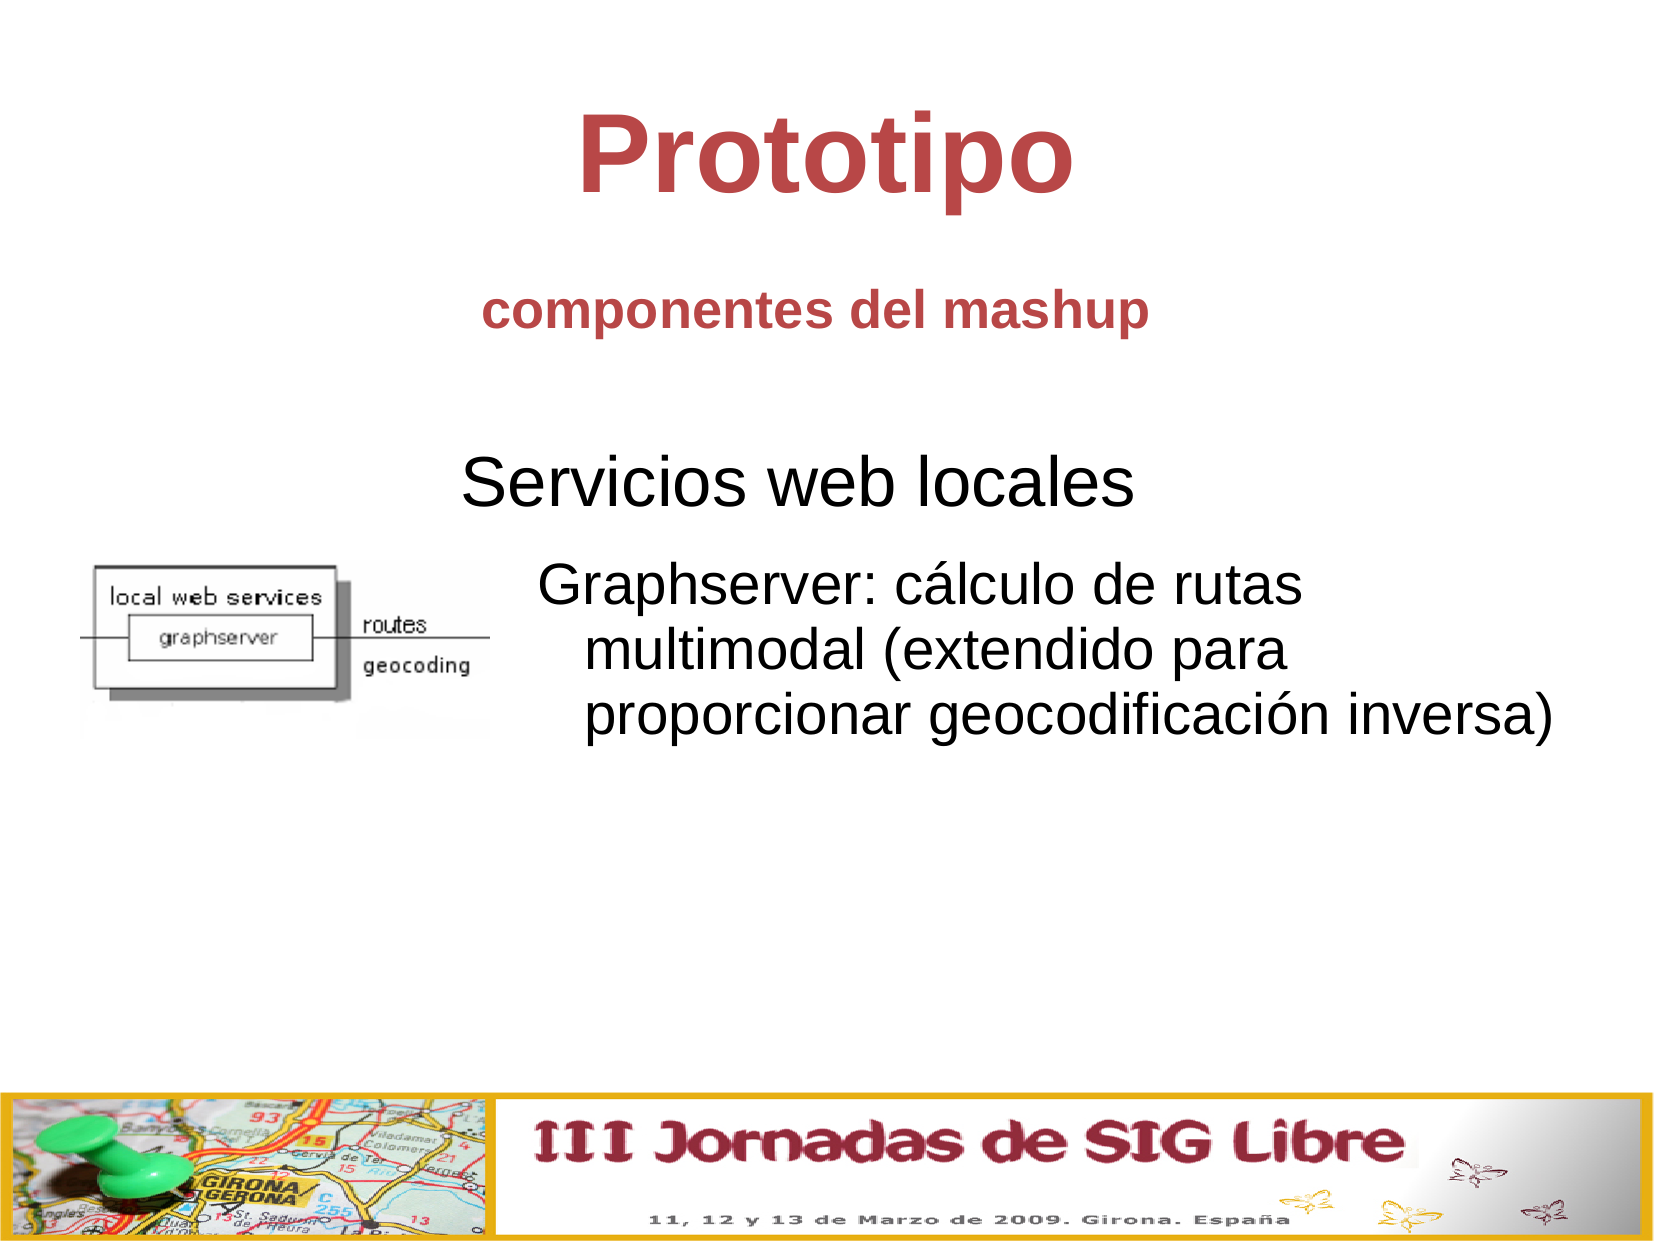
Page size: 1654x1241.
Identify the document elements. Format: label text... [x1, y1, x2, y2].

list Servicios web locales Graphserver: cálculo de rutas multimodal (extendido para proporcionar geocodificación inversa) [442, 442, 1571, 1047]
picture [0, 1092, 1654, 1241]
title Prototipo [82, 49, 1571, 257]
picture [80, 560, 490, 739]
text_box componentes del mashup [466, 271, 1167, 369]
